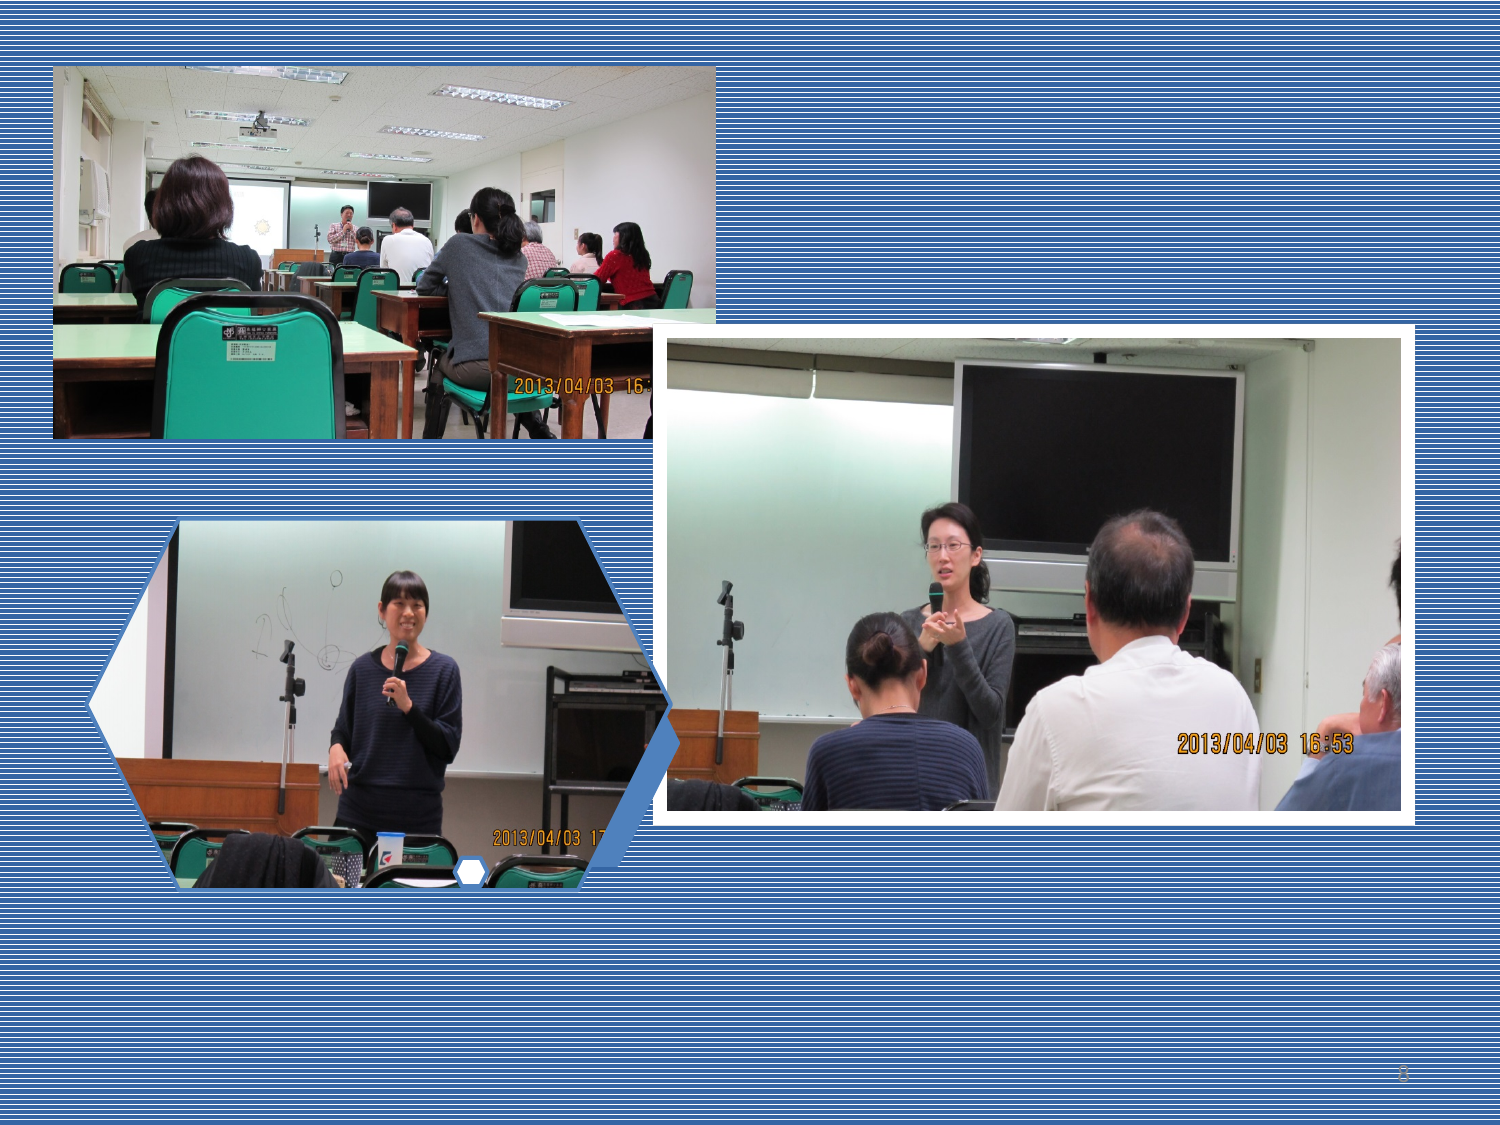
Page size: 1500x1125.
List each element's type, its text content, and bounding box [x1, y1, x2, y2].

slide_number <編號> [1074, 1042, 1425, 1103]
text_box [86, 518, 679, 891]
picture [667, 338, 1401, 811]
picture [53, 66, 716, 439]
